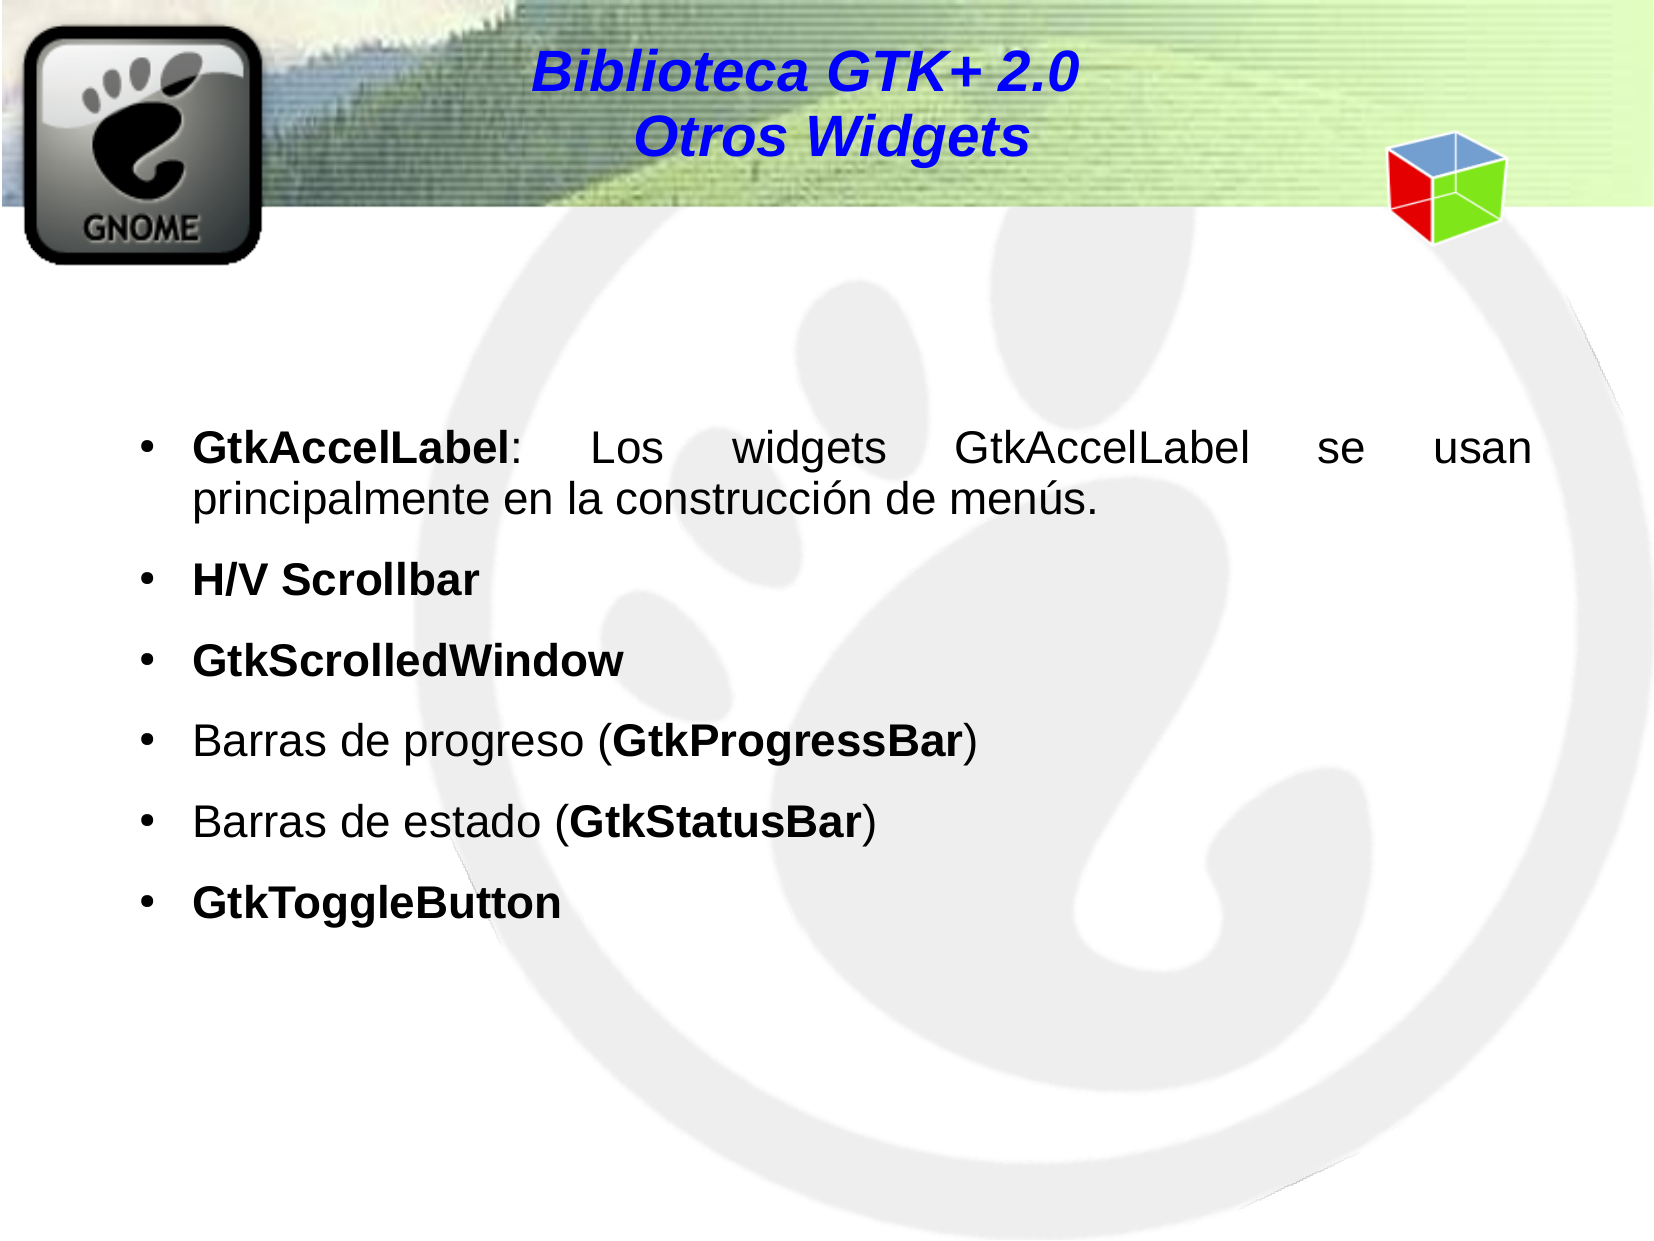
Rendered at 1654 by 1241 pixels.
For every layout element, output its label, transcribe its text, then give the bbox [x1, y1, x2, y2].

picture [2, 0, 1654, 1240]
list GtkAccelLabel: Los widgets GtkAccelLabel se usan principalmente en la construcción de menús. H/V Scrollbar GtkScrolledWindow Barras de progreso (GtkProgressBar) Barras de estado (GtkStatusBar) GtkToggleButton [121, 340, 1534, 1123]
title Biblioteca GTK+ 2.0 Otros Widgets [236, 0, 1359, 208]
